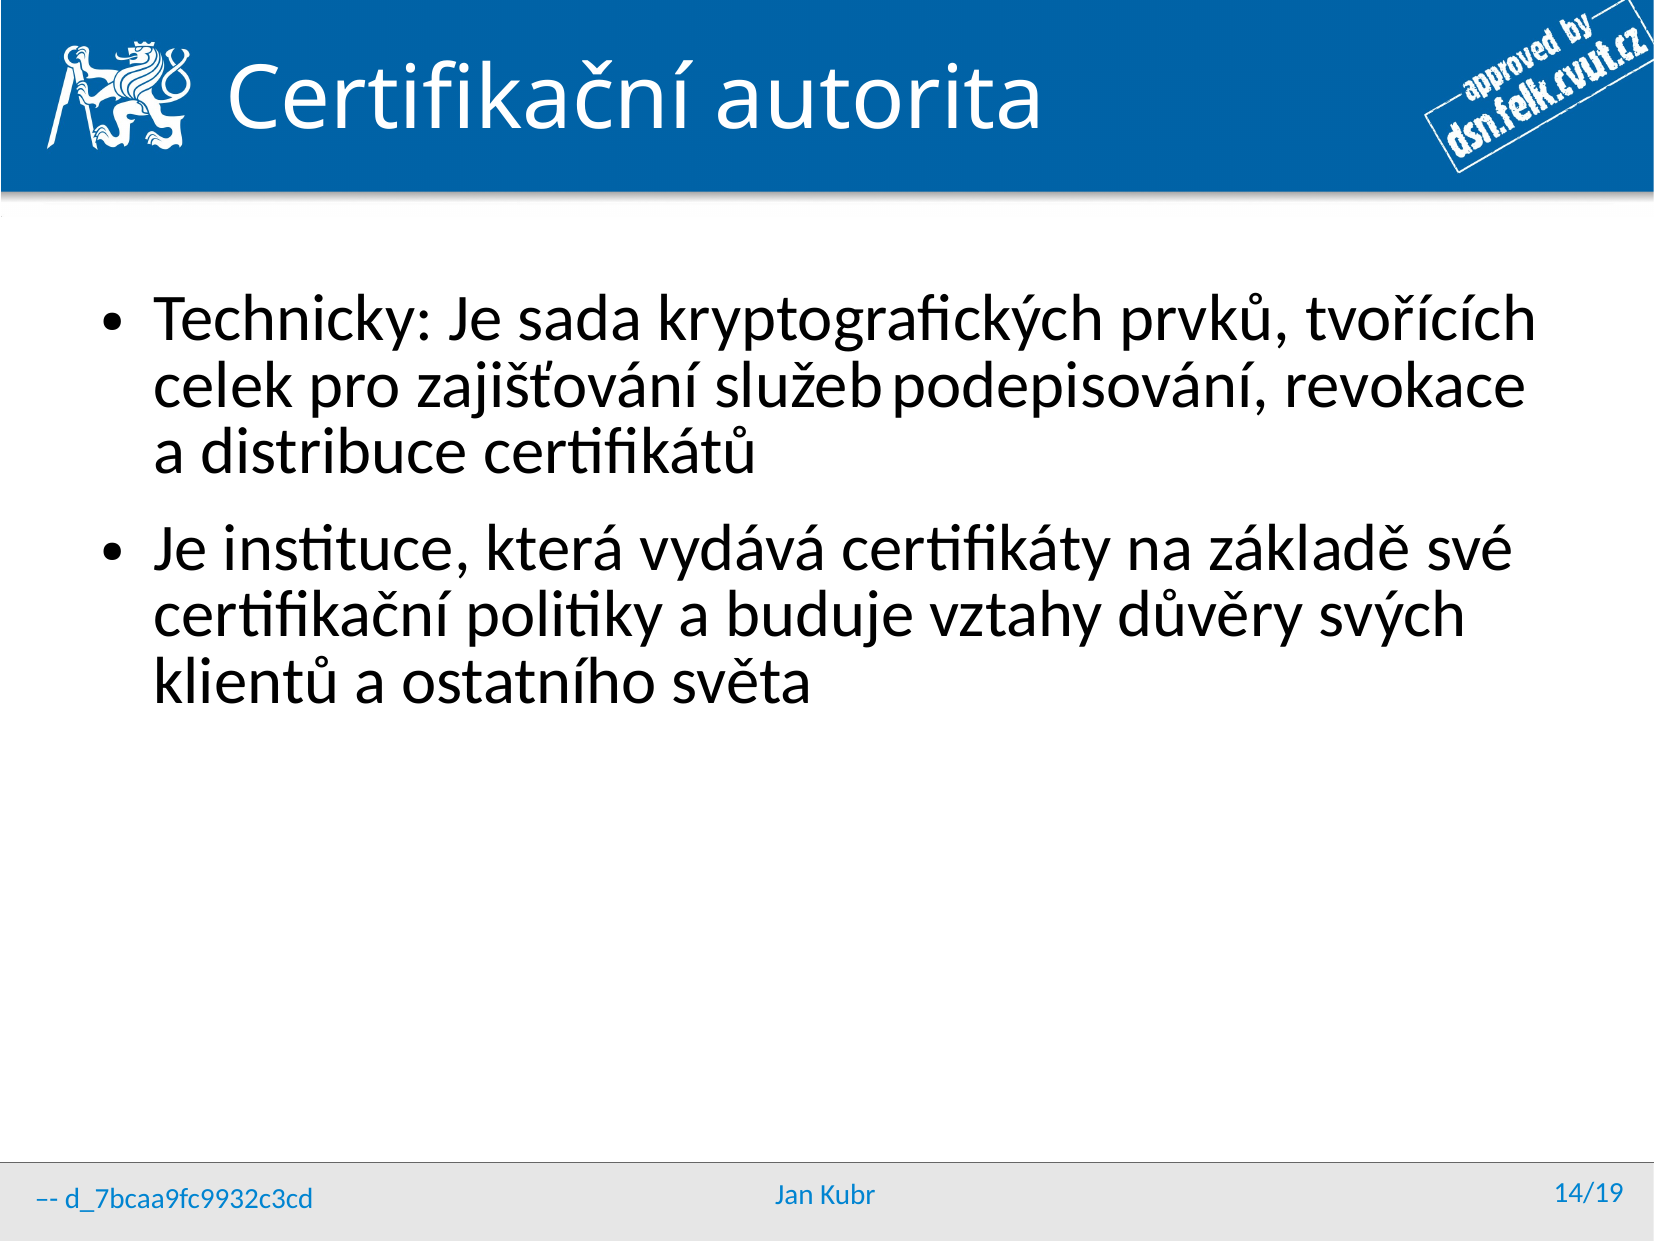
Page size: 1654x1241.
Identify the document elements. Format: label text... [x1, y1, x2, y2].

title Certifikační autorita [225, 0, 1426, 188]
picture [1, 0, 1654, 217]
list Technicky: Je sada kryptografických prvků, tvořících celek pro zajišťování služeb podepisování, revokace a distribuce certifikátů Je instituce, která vydává certifikáty na základě své certifikační politiky a buduje vztahy důvěry svých klientů a ostatního světa [82, 290, 1571, 1010]
